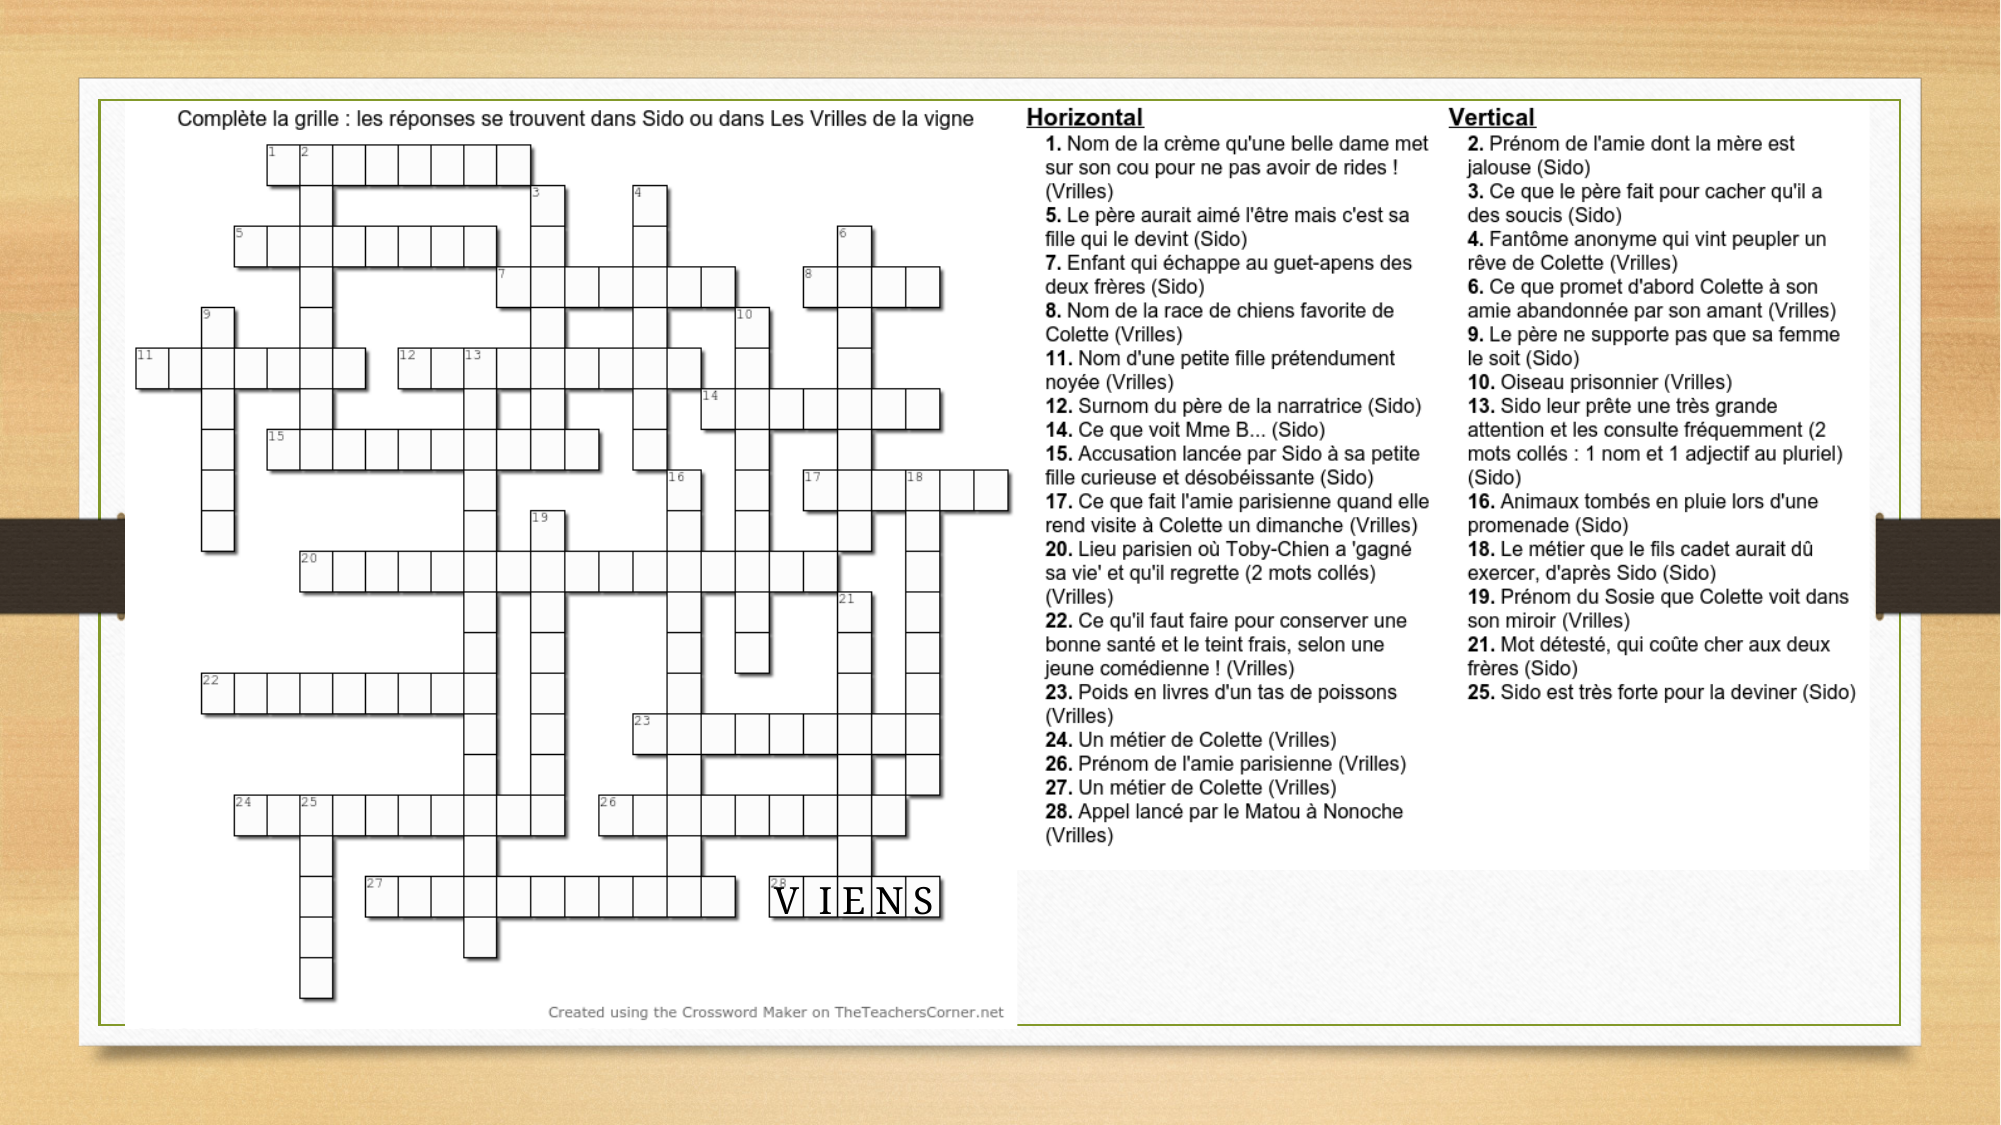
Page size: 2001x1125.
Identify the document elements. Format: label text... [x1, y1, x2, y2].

text_box V I E N S [758, 869, 949, 931]
picture [125, 101, 1870, 1029]
